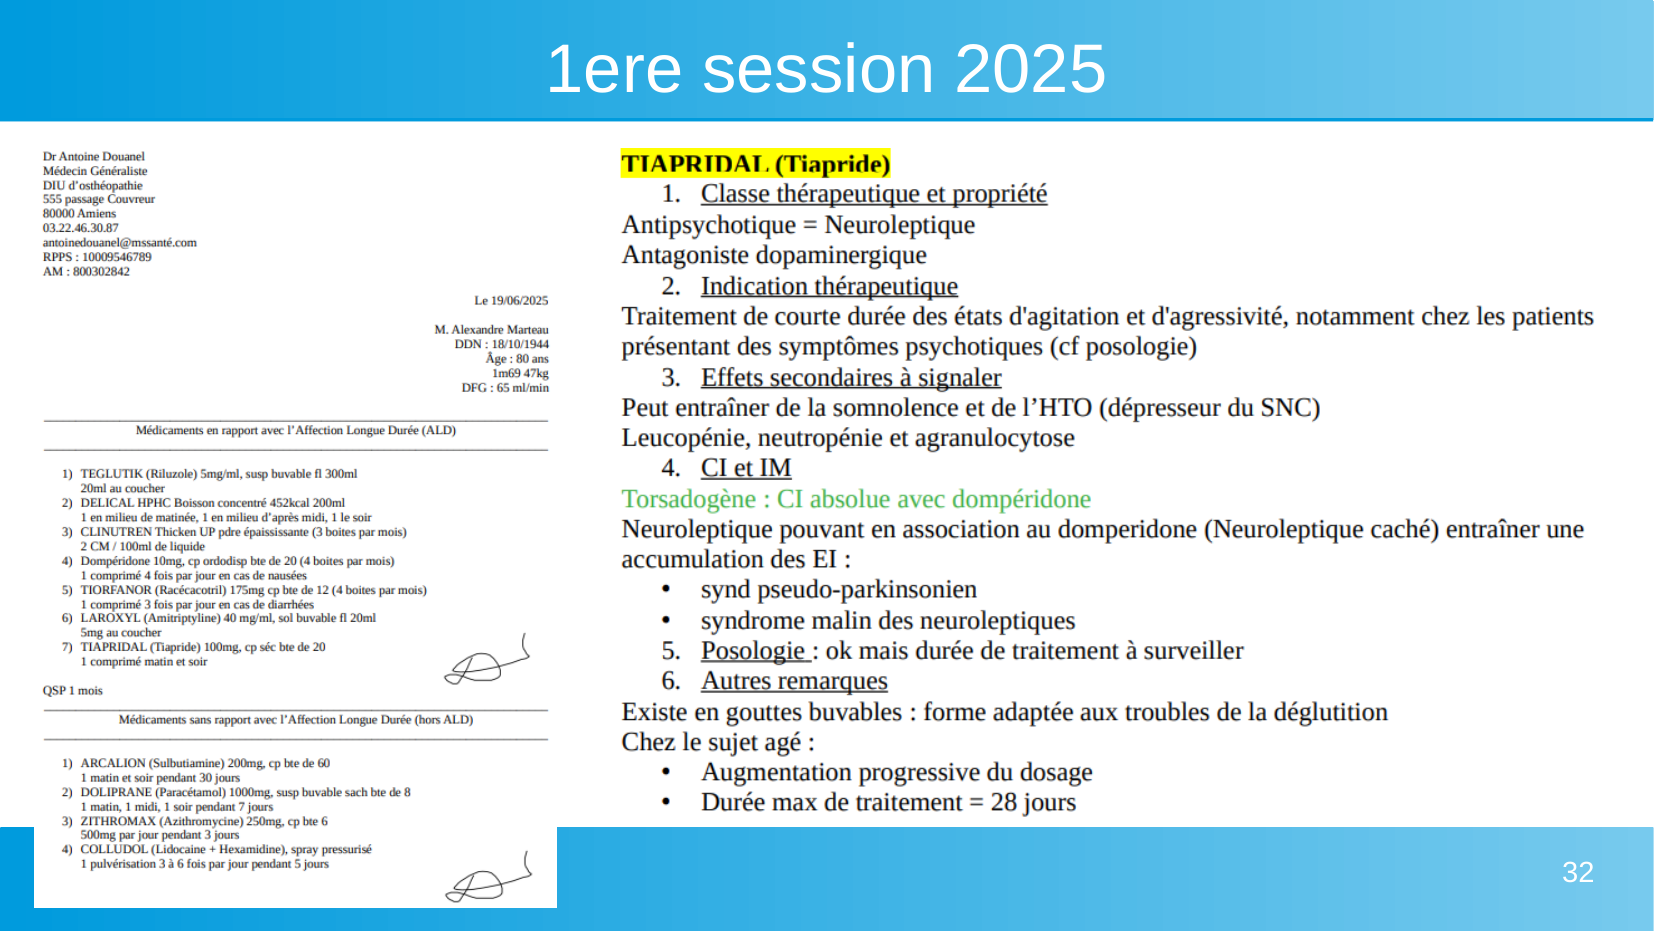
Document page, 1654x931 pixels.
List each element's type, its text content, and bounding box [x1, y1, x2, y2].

picture [34, 146, 557, 908]
picture [617, 148, 1596, 818]
title 1ere session 2025 [59, 29, 1595, 108]
